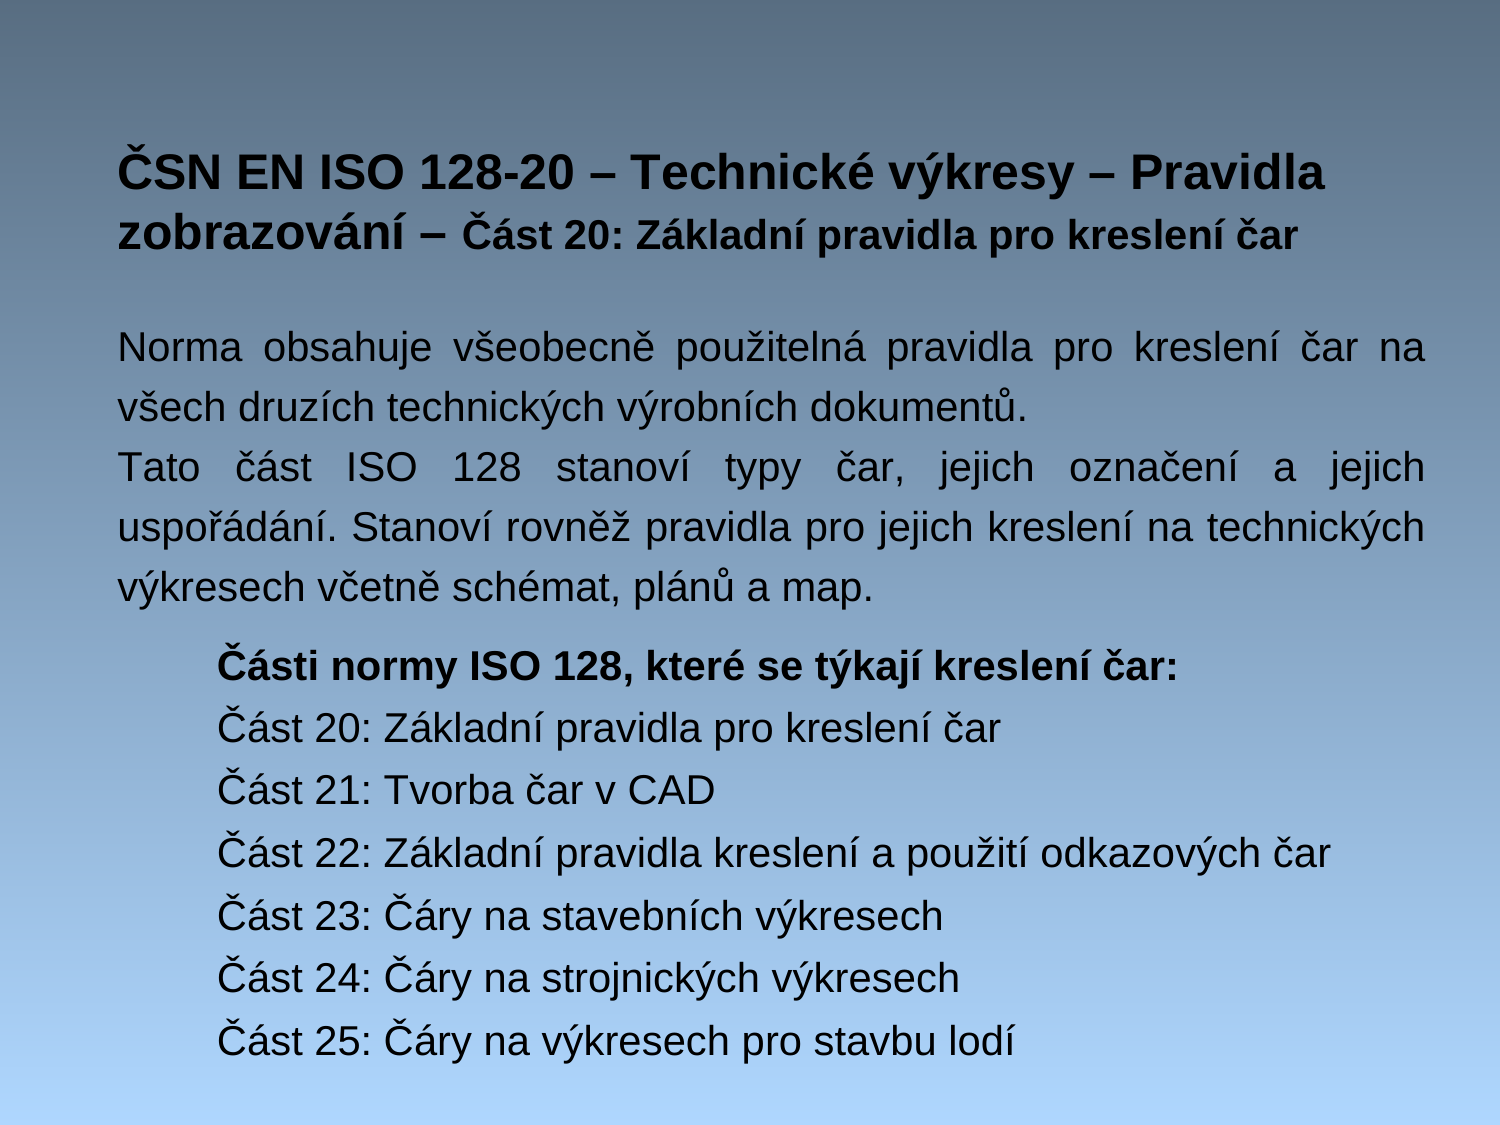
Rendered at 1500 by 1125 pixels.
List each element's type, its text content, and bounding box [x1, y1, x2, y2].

text_box Části normy ISO 128, které se týkají kreslení čar: Část 20: Základní pravidla pro kreslení čar Část 21: Tvorba čar v CAD Část 22: Základní pravidla kreslení a použití odkazových čar Část 23: Čáry na stavebních výkresech Část 24: Čáry na strojnických výkresech Část 25: Čáry na výkresech pro stavbu lodí [202, 618, 1347, 1071]
text_box ČSN EN ISO 128-20 – Technické výkresy – Pravidla zobrazování – Část 20: Základní pravidla pro kreslení čar Norma obsahuje všeobecně použitelná pravidla pro kreslení čar na všech druzích technických výrobních dokumentů. Tato část ISO 128 stanoví typy čar, jejich označení a jejich uspořádání. Stanoví rovněž pravidla pro jejich kreslení na technických výkresech včetně schémat, plánů a map. [102, 132, 1442, 618]
